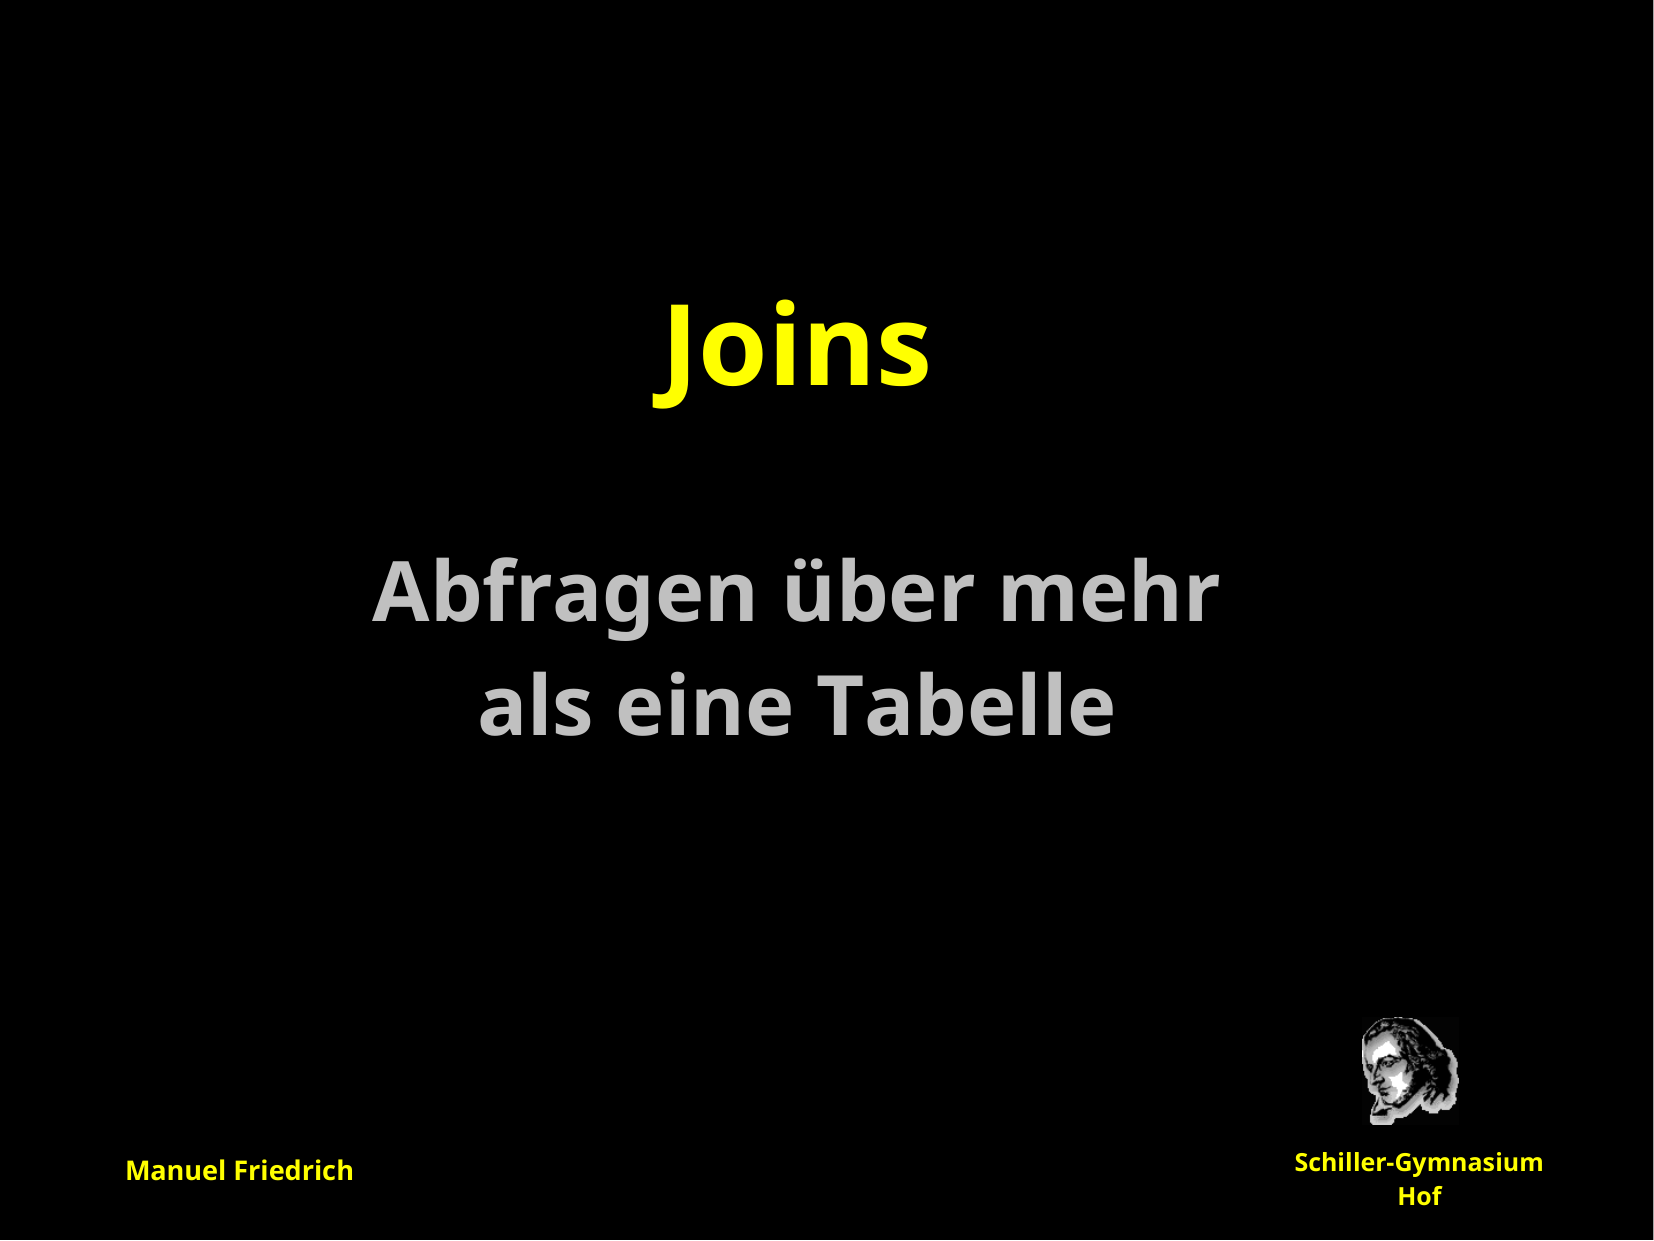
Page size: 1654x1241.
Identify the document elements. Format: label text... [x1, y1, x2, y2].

text_box Manuel Friedrich [124, 1151, 357, 1185]
text_box Joins Abfragen über mehr als eine Tabelle [372, 265, 1428, 901]
text_box Schiller-Gymnasium Hof [1294, 1145, 1549, 1206]
picture [1362, 1017, 1459, 1125]
